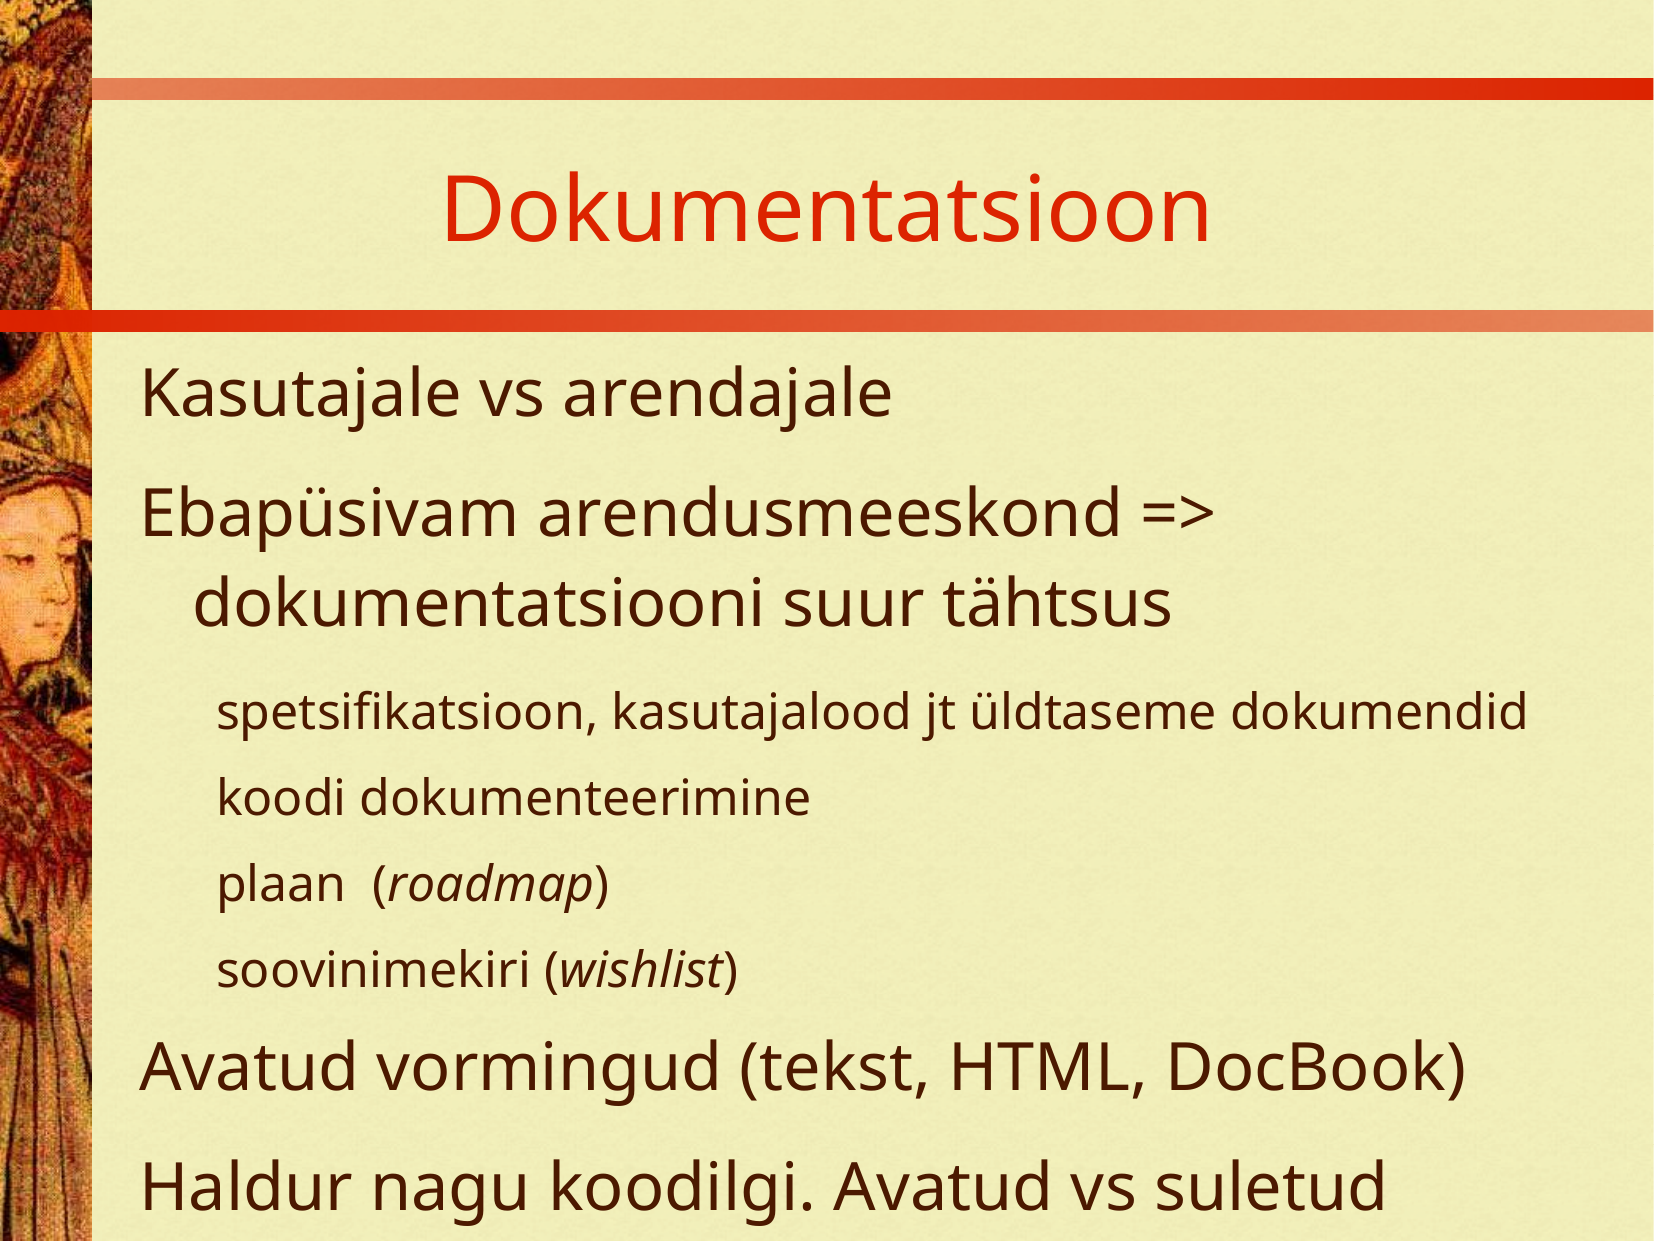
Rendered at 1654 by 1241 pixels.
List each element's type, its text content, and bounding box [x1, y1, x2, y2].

picture [0, 332, 1654, 1241]
picture [0, 0, 1654, 310]
list Kasutajale vs arendajale Ebapüsivam arendusmeeskond => dokumentatsiooni suur tähtsus spetsifikatsioon, kasutajalood jt üldtaseme dokumendid koodi dokumenteerimine plaan (roadmap) soovinimekiri (wishlist) Avatud vormingud (tekst, HTML, DocBook) Haldur nagu koodilgi. Avatud vs suletud dokumentatsioon – wiki jt [121, 344, 1534, 1127]
title Dokumentatsioon [121, 102, 1534, 311]
